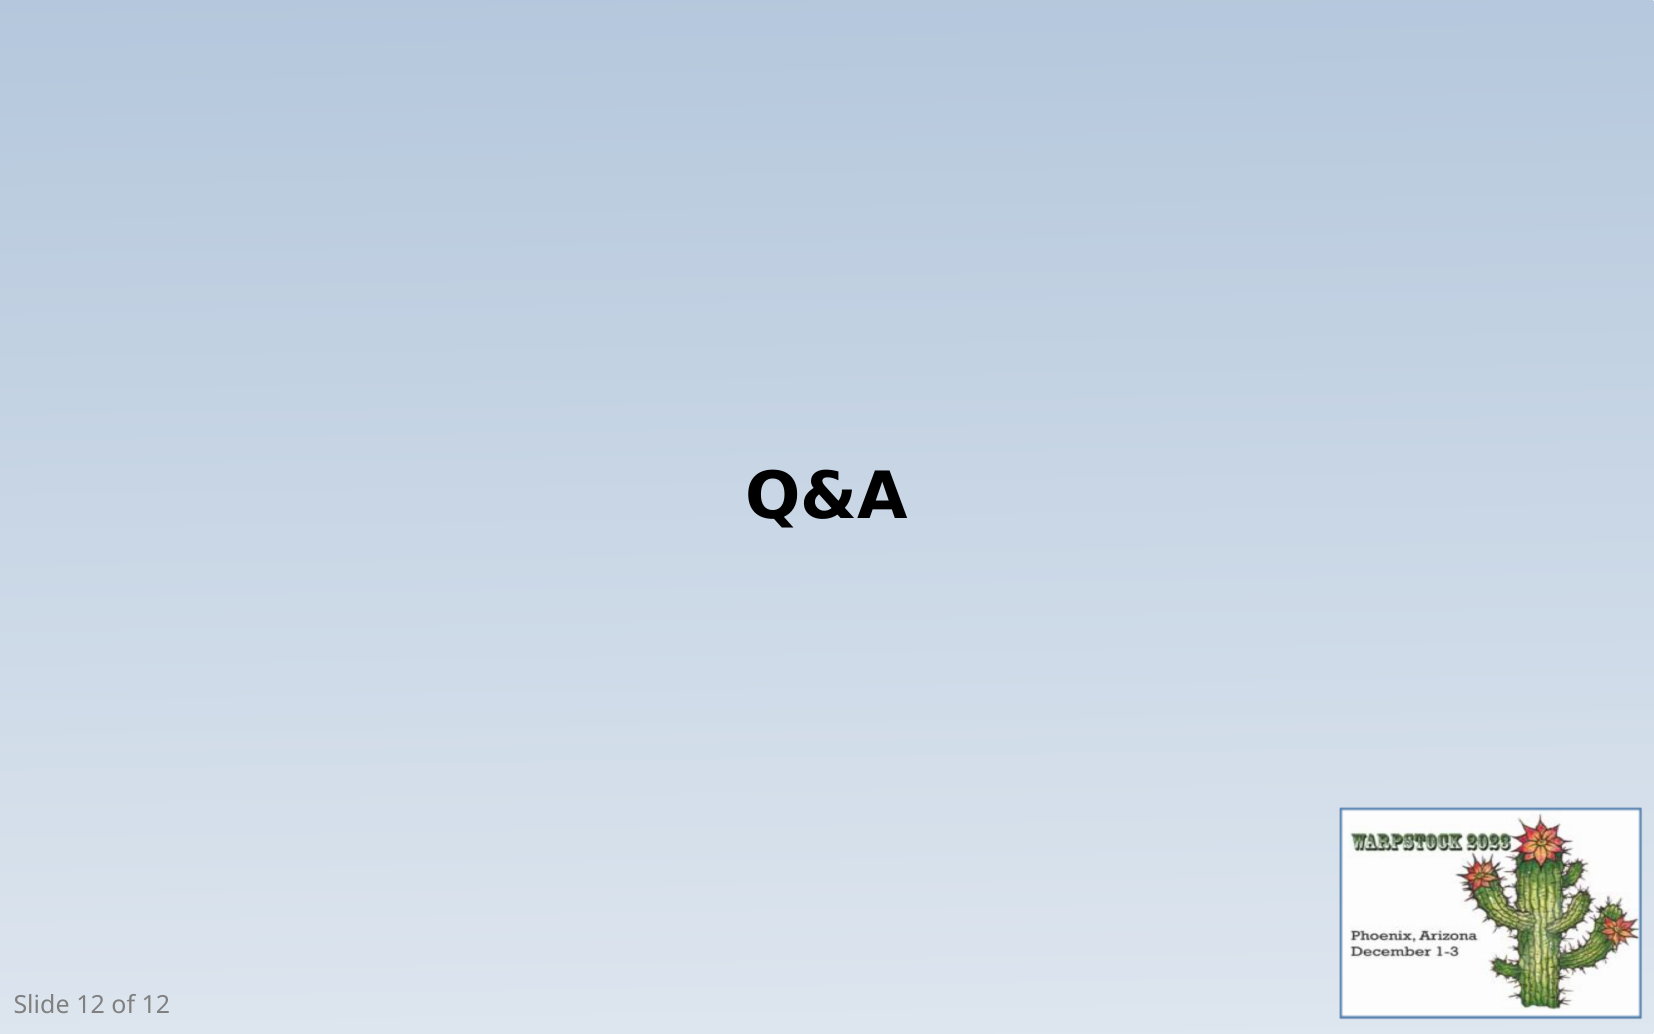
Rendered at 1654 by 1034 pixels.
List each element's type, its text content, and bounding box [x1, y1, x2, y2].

picture [1343, 811, 1639, 1015]
title Q&A [82, 456, 1571, 538]
